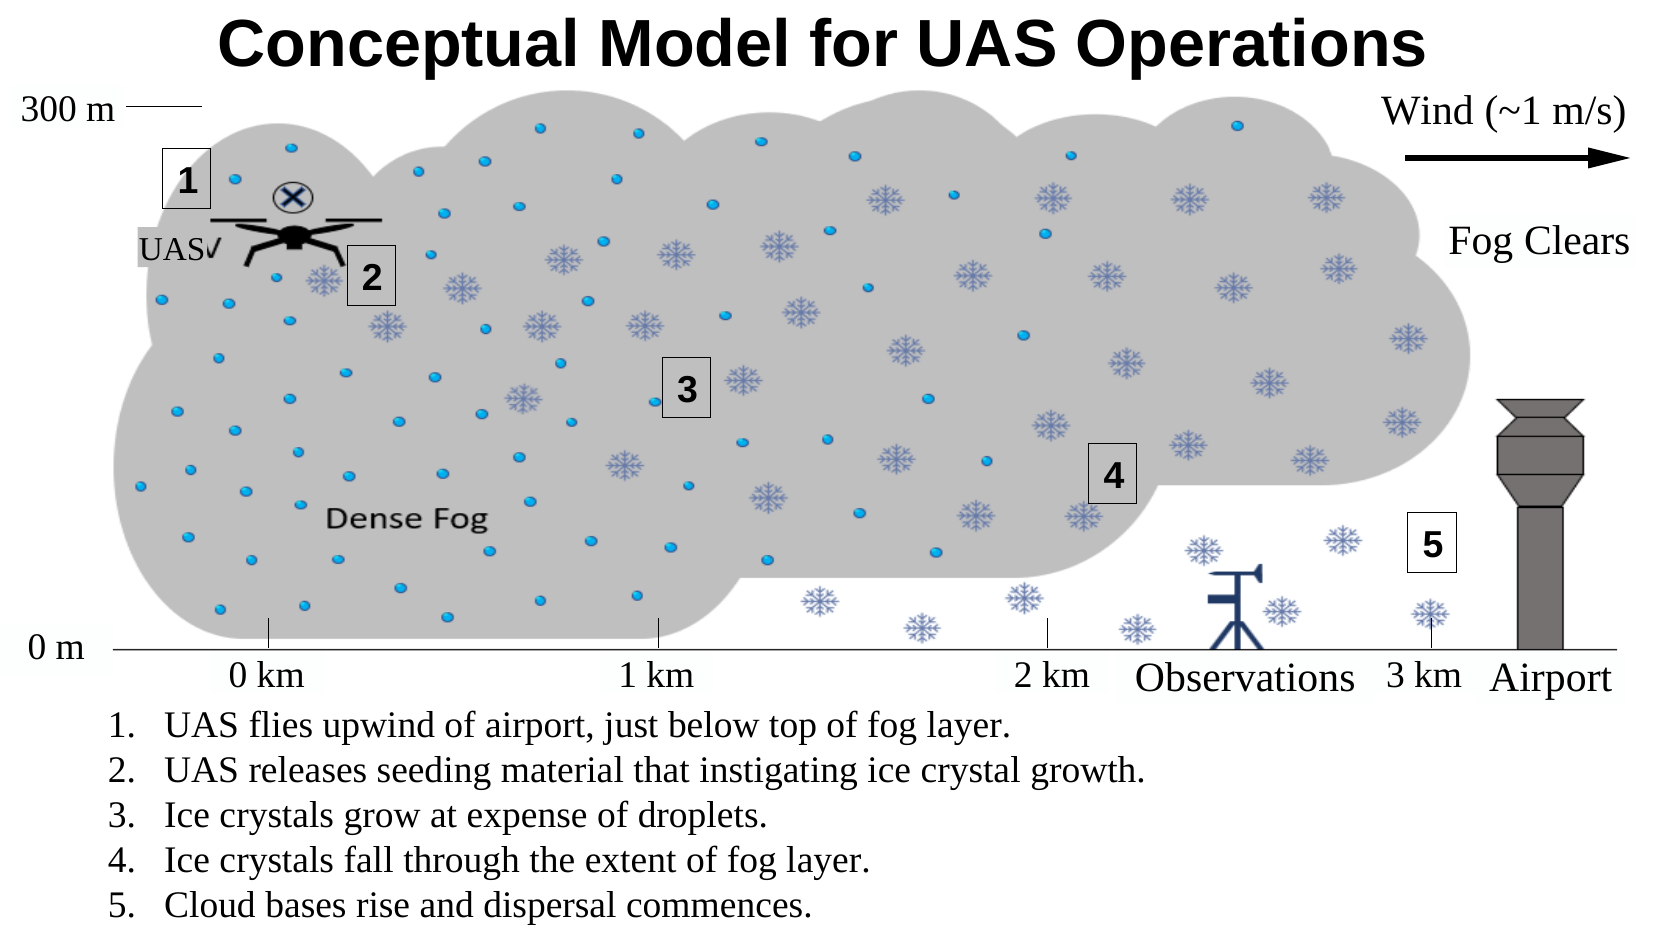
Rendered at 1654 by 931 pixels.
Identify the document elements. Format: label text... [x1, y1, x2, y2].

text_box 300 m [11, 85, 125, 128]
text_box Observations [1117, 651, 1374, 705]
text_box 4 [1088, 443, 1137, 504]
text_box UAS [137, 227, 207, 268]
text_box 2 km [995, 651, 1109, 694]
text_box 2 [347, 245, 396, 306]
text_box 3 km [1368, 651, 1481, 694]
text_box 3 [662, 357, 711, 418]
text_box 0 m [0, 623, 113, 676]
text_box 1 km [600, 651, 713, 694]
text_box Airport [1477, 651, 1625, 705]
text_box Fog Clears [1444, 214, 1635, 268]
text_box Wind (~1 m/s) [1375, 84, 1643, 138]
text_box UAS flies upwind of airport, just below top of fog layer. UAS releases seeding material that instigating ice crystal growth. Ice crystals grow at expense of droplets. Ice crystals fall through the extent of fog layer. Cloud bases rise and dispersal commences. [93, 692, 1206, 931]
title Conceptual Model for UAS Operations [0, 0, 1651, 85]
text_box 5 [1407, 512, 1457, 573]
text_box 1 [162, 148, 211, 209]
text_box 0 km [210, 651, 323, 694]
picture [106, 86, 1618, 686]
